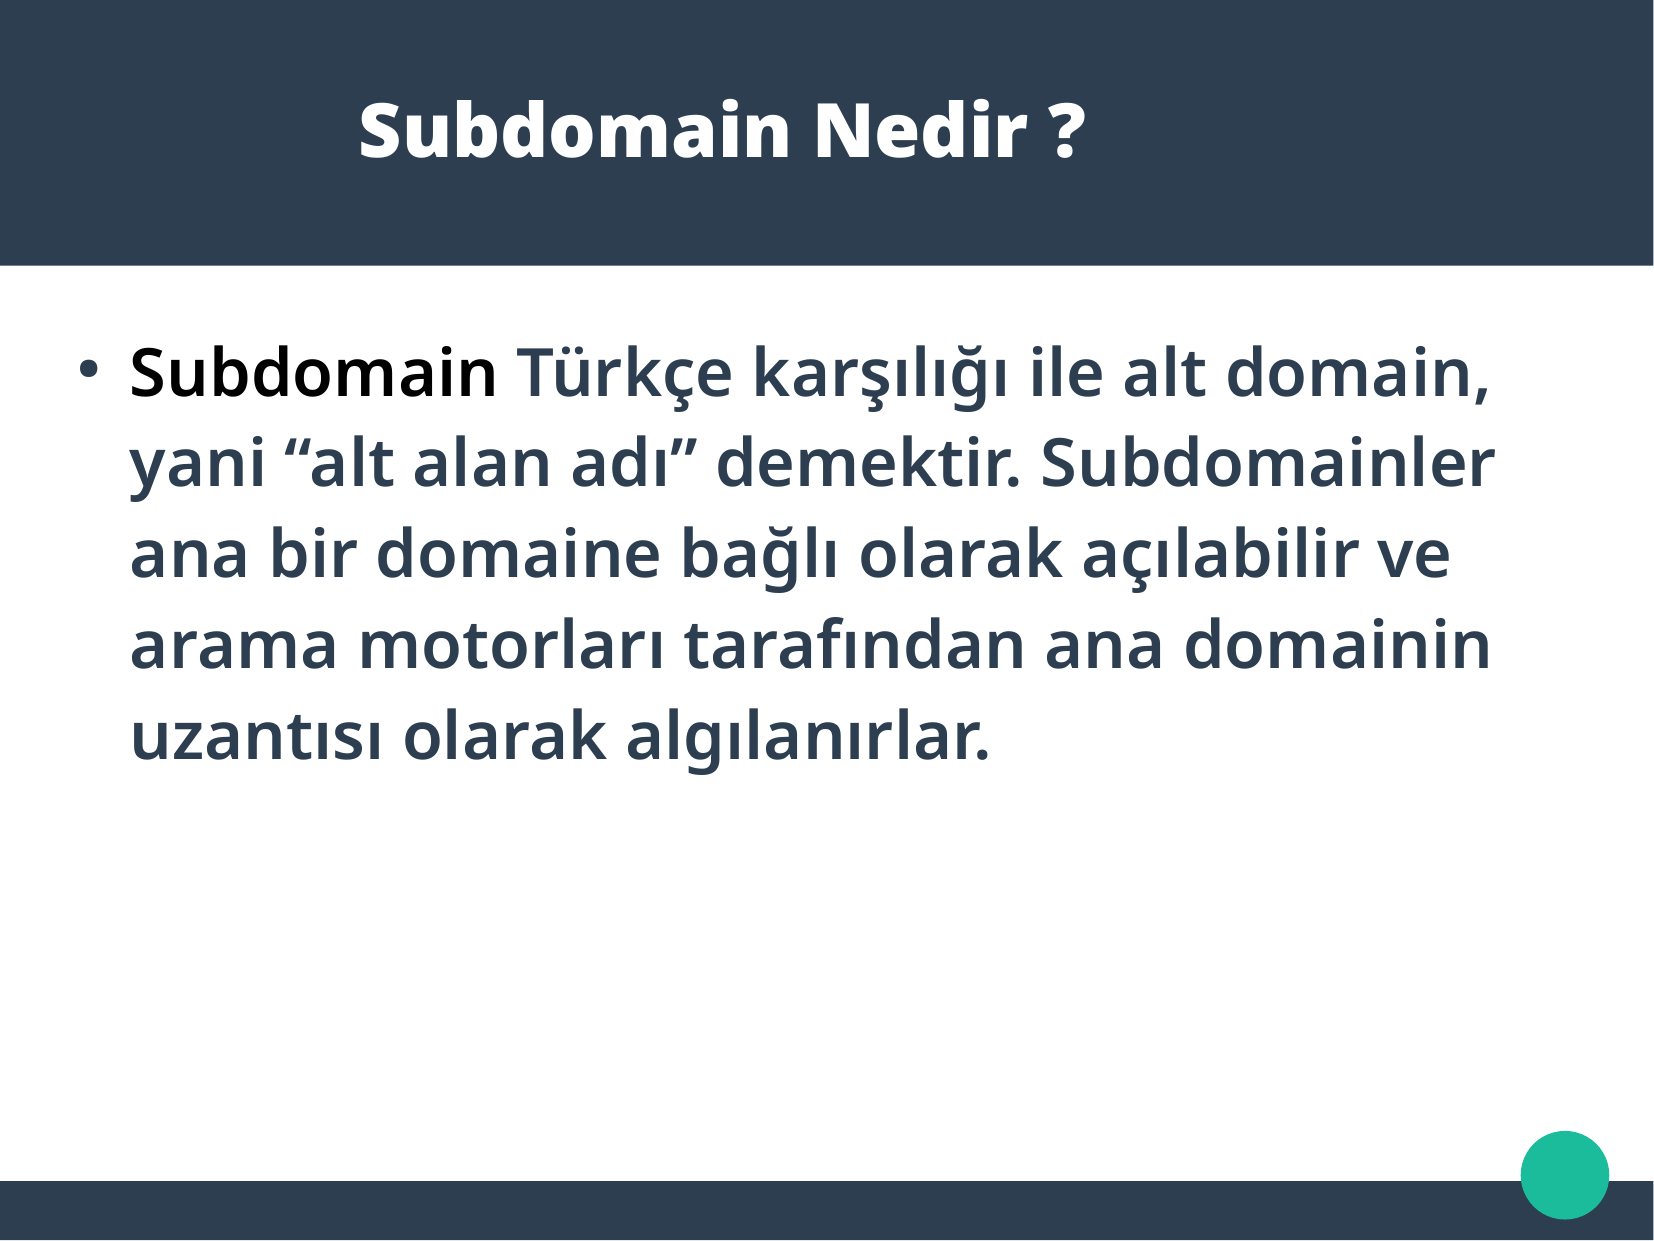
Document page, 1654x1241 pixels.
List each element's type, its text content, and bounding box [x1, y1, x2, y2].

list Subdomain Türkçe karşılığı ile alt domain, yani “alt alan adı” demektir. Subdomainler ana bir domaine bağlı olarak açılabilir ve arama motorları tarafından ana domainin uzantısı olarak algılanırlar. [59, 324, 1595, 1152]
title Subdomain Nedir ? [59, 49, 1595, 207]
